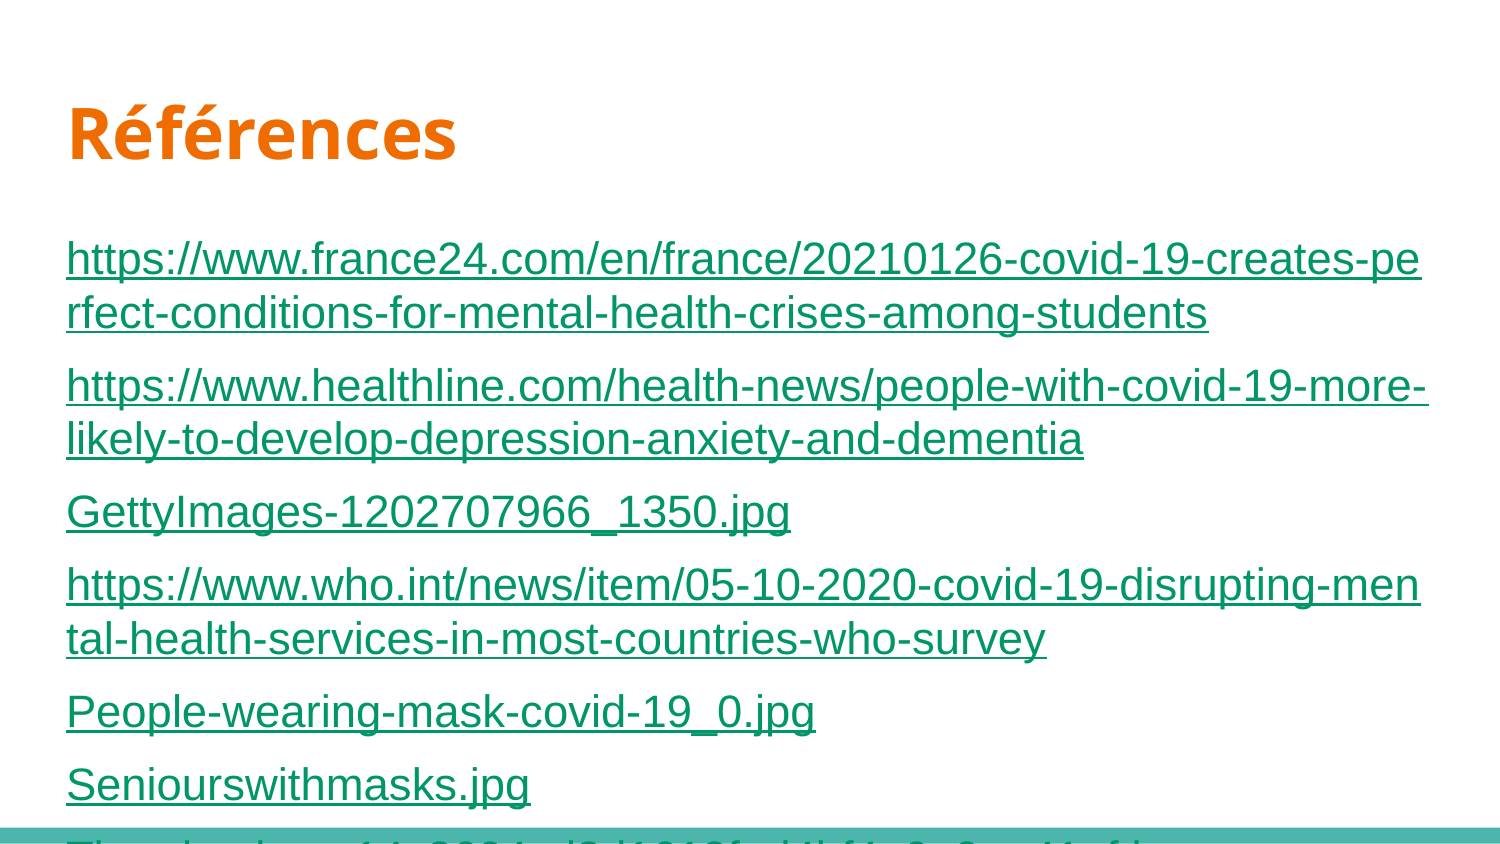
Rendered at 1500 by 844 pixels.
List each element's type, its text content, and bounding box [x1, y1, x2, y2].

title Références [51, 72, 1449, 189]
list https://www.france24.com/en/france/20210126-covid-19-creates-perfect-conditions-for-mental-health-crises-among-students https://www.healthline.com/health-news/people-with-covid-19-more-likely-to-develop-depression-anxiety-and-dementia GettyImages-1202707966_1350.jpg https://www.who.int/news/item/05-10-2020-covid-19-disrupting-mental-health-services-in-most-countries-who-survey People-wearing-mask-covid-19_0.jpg Seniourswithmasks.jpg Thumbs_b_c_14c8604cd8d1613fad4bf4a9a9ea41af.jpg [51, 206, 1449, 748]
